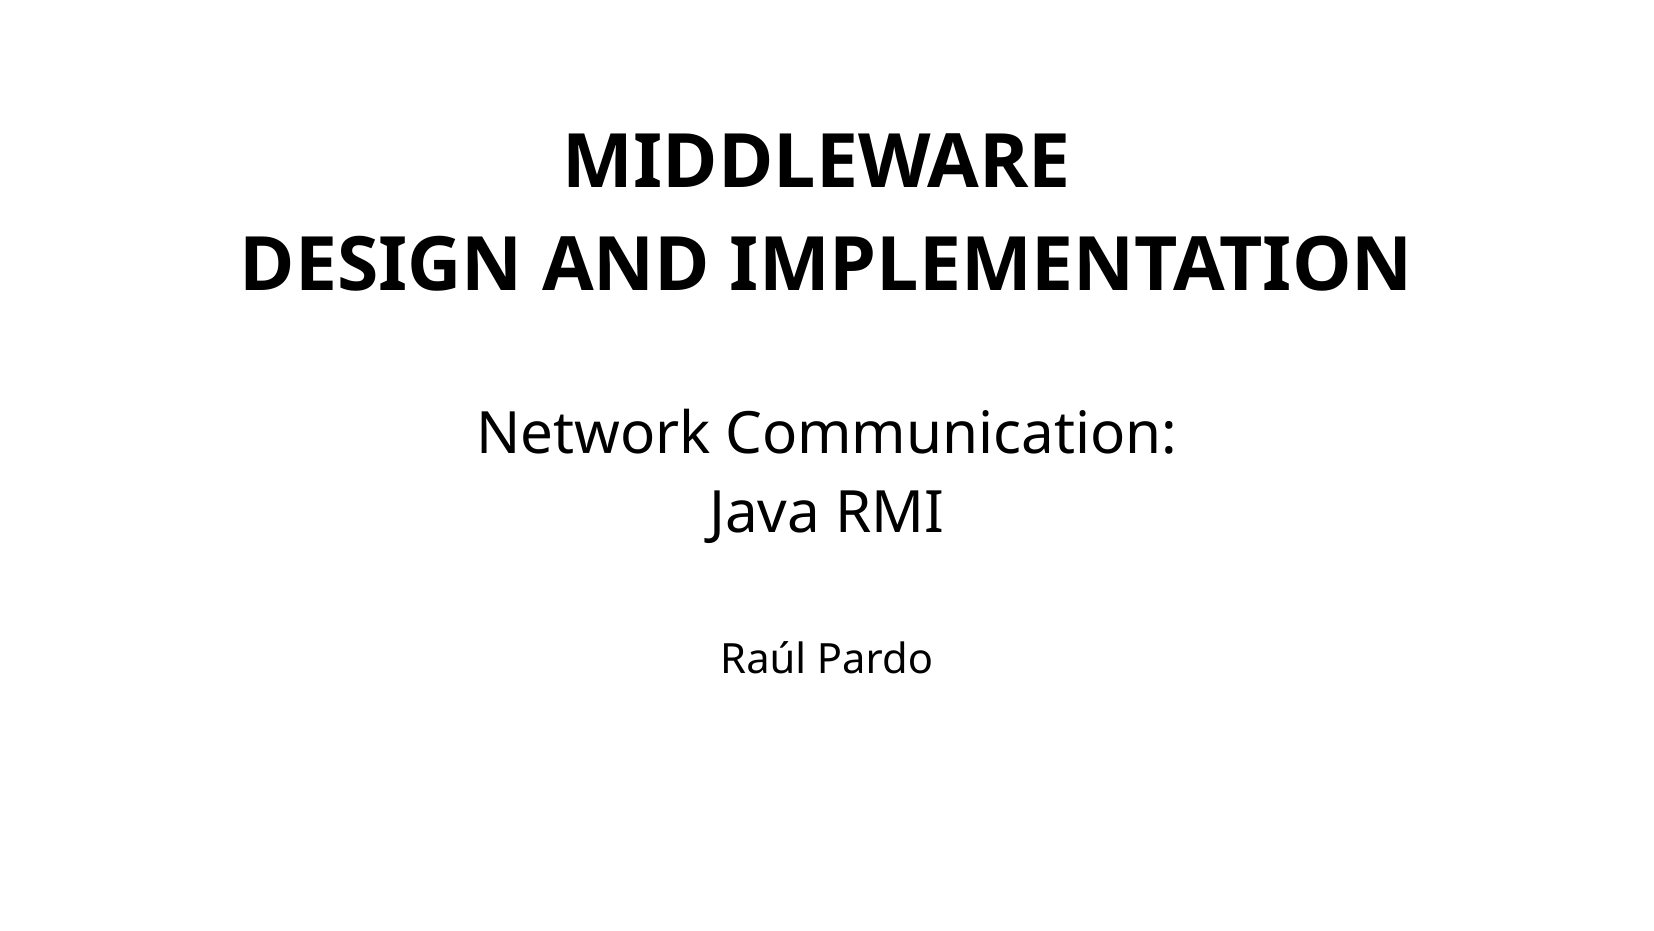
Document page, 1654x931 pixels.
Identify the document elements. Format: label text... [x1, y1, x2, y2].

subtitle MIDDLEWARE DESIGN AND IMPLEMENTATION Network Communication: Java RMI Raúl Pardo [82, 36, 1571, 757]
